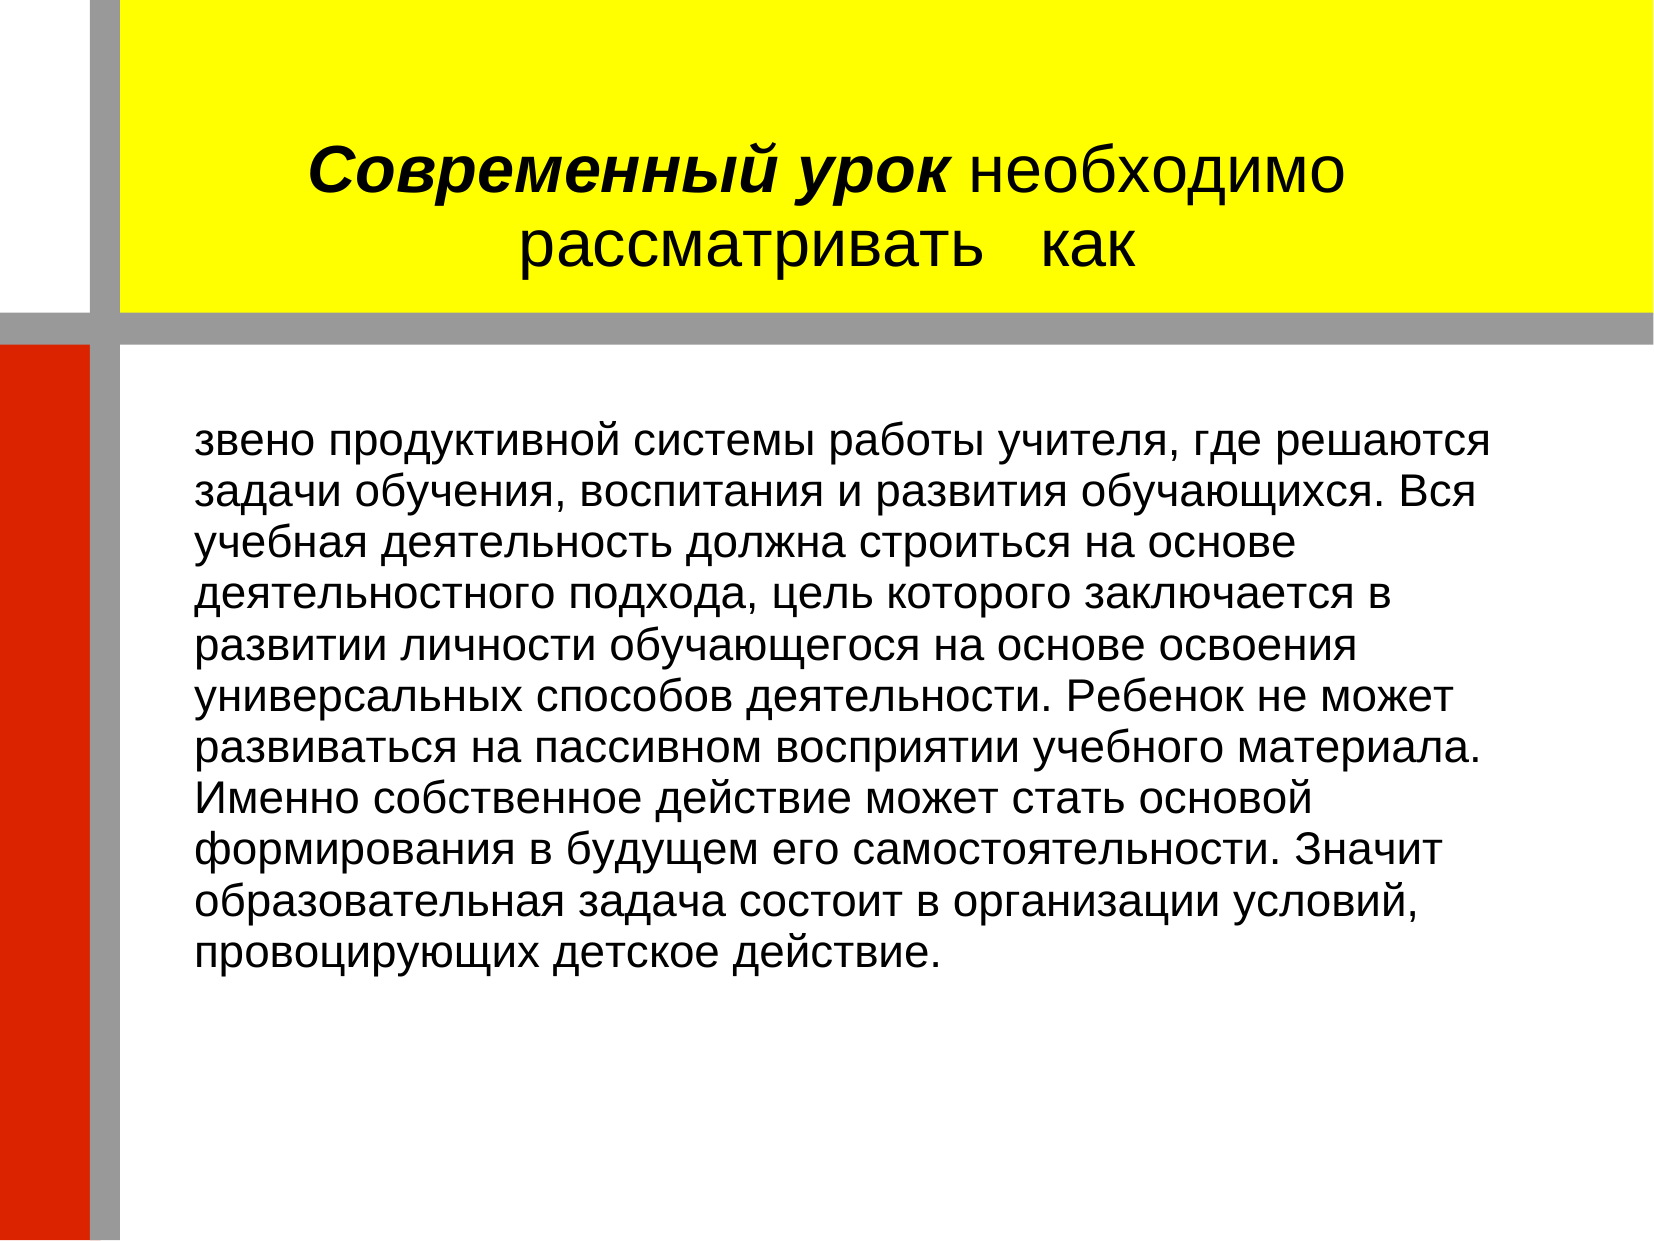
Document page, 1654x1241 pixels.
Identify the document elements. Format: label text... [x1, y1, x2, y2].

title Современный урок необходимо рассматривать как [121, 102, 1534, 310]
list звено продуктивной системы работы учителя, где решаются задачи обучения, воспитания и развития обучающихся. Вся учебная деятельность должна строиться на основе деятельностного подхода, цель которого заключается в развитии личности обучающегося на основе освоения универсальных способов деятельности. Ребенок не может развиваться на пассивном восприятии учебного материала. Именно собственное действие может стать основой формирования в будущем его самостоятельности. Значит образовательная задача состоит в организации условий, провоцирующих детское действие. [123, 413, 1536, 1148]
